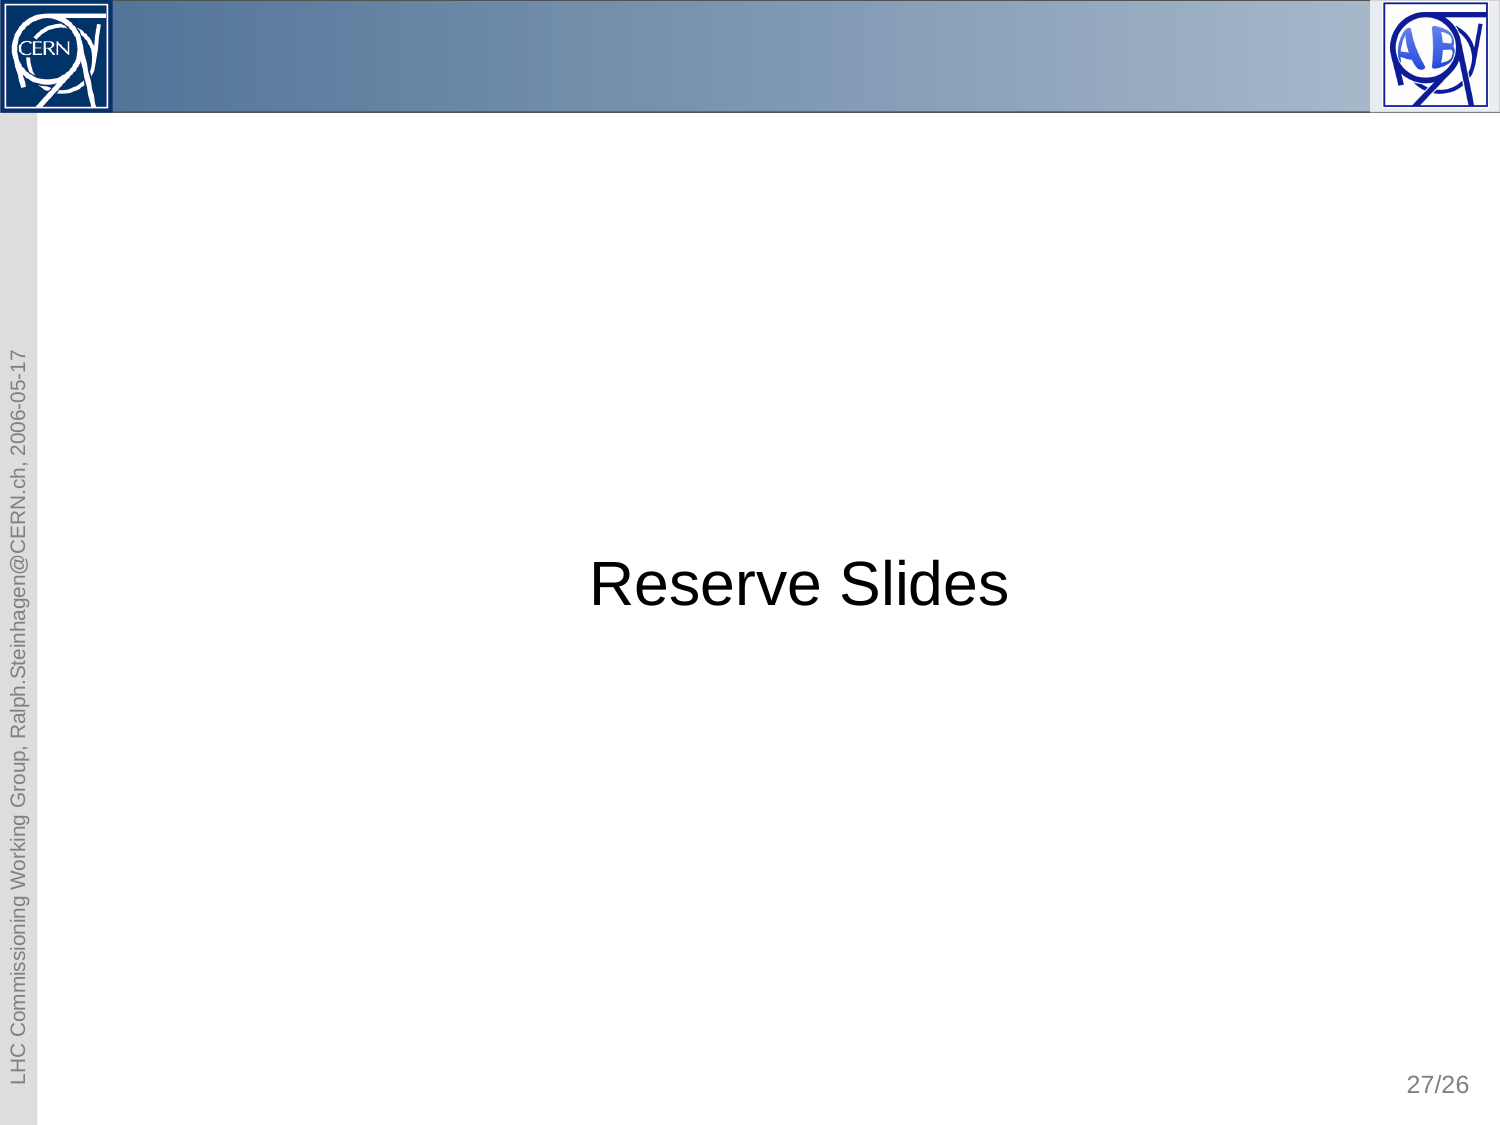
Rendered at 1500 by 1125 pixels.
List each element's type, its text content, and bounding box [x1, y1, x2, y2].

picture [0, 0, 113, 113]
picture [1382, 1, 1489, 108]
subtitle Reserve Slides [87, 137, 1438, 1030]
title [150, 0, 1201, 113]
